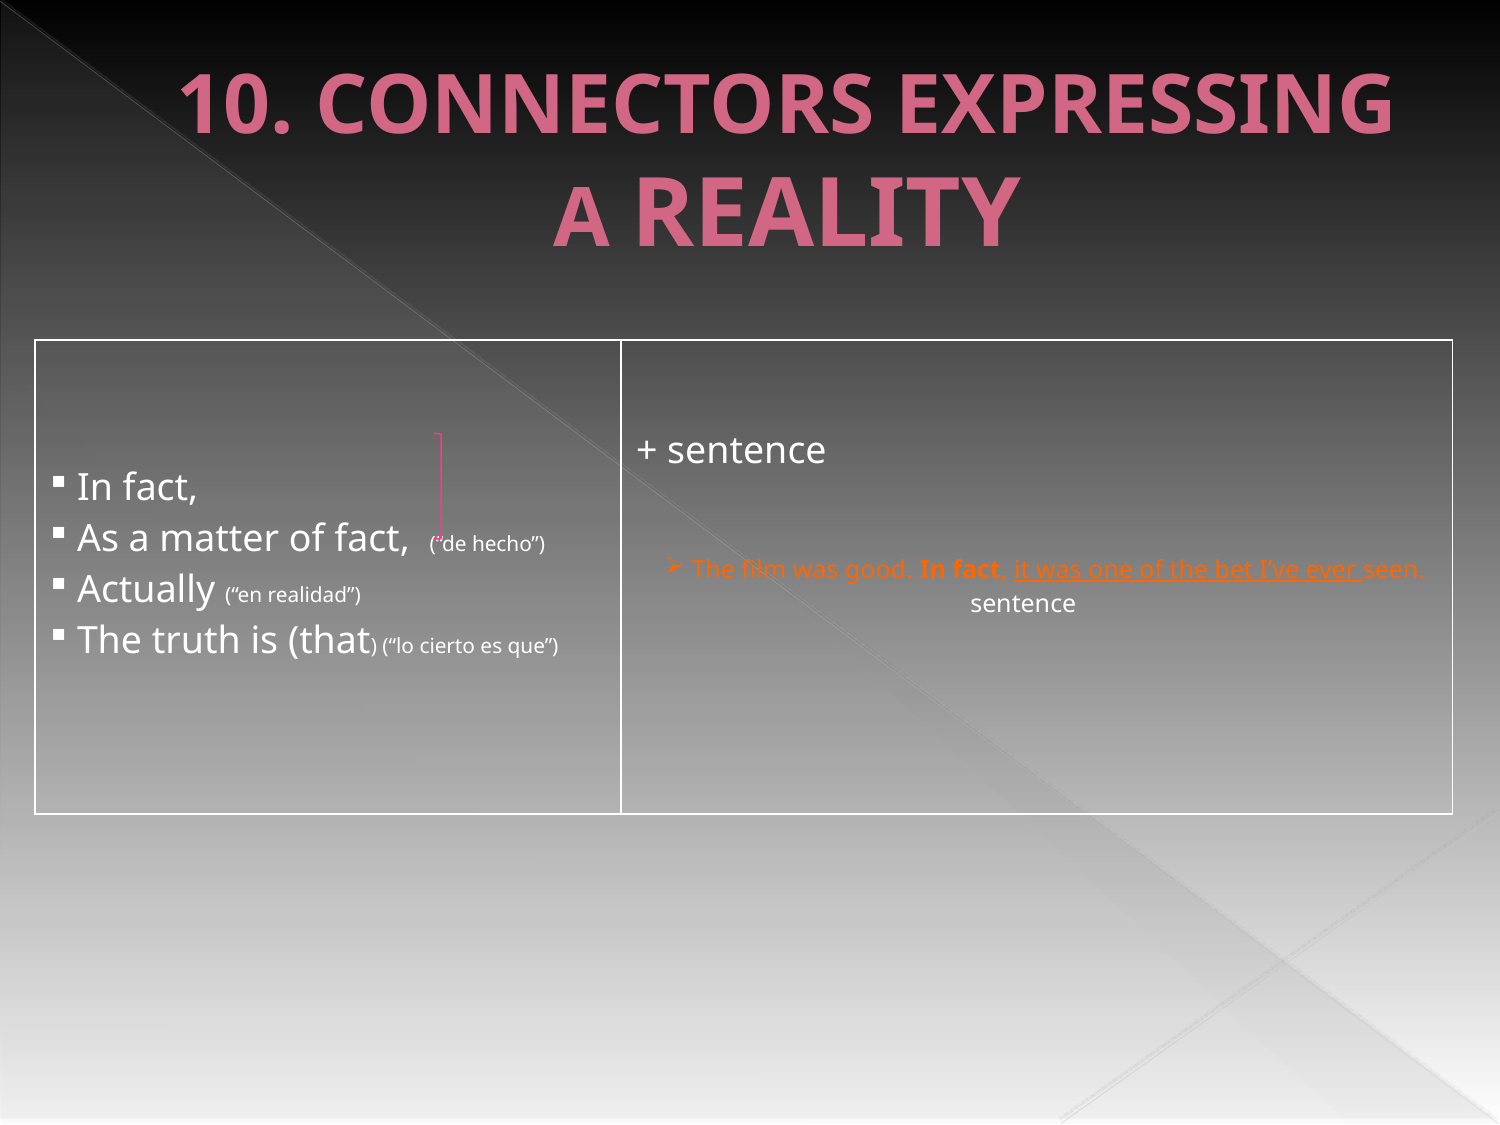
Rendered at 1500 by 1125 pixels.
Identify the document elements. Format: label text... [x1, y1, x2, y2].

table_header In fact, As a matter of fact, (“de hecho”) Actually (“en realidad”) The truth is (that) (“lo cierto es que”) [36, 341, 620, 813]
table_header + sentence The film was good. In fact, it was one of the bet I’ve ever seen. sentence [622, 341, 1452, 813]
title 10. CONNECTORS EXPRESSING A REALITY [75, 43, 1425, 274]
